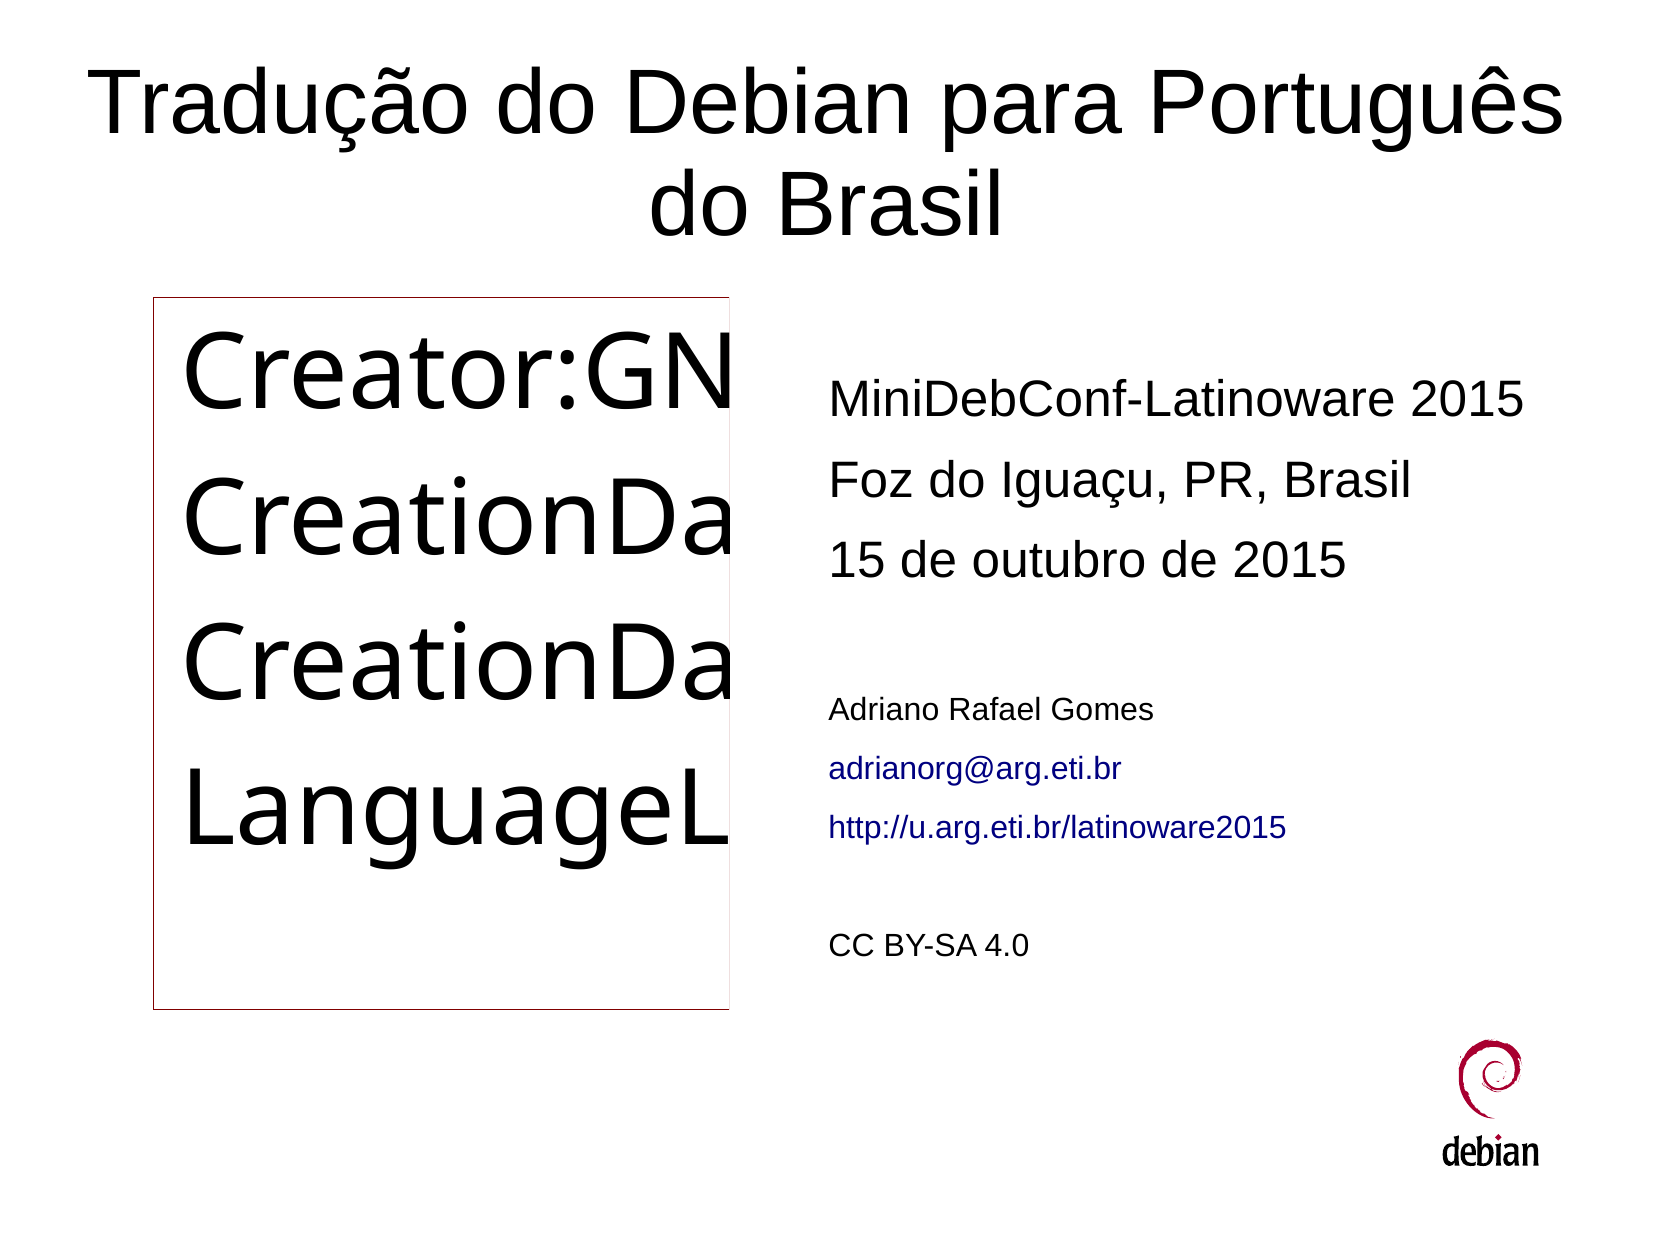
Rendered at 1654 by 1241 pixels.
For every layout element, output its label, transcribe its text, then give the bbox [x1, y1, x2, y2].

picture [146, 290, 730, 1010]
list MiniDebConf-Latinoware 2015 Foz do Iguaçu, PR, Brasil 15 de outubro de 2015 Adriano Rafael Gomes adrianorg@arg.eti.br http://u.arg.eti.br/latinoware2015 CC BY-SA 4.0 [828, 290, 1539, 1010]
title Tradução do Debian para Português do Brasil [82, 49, 1571, 257]
